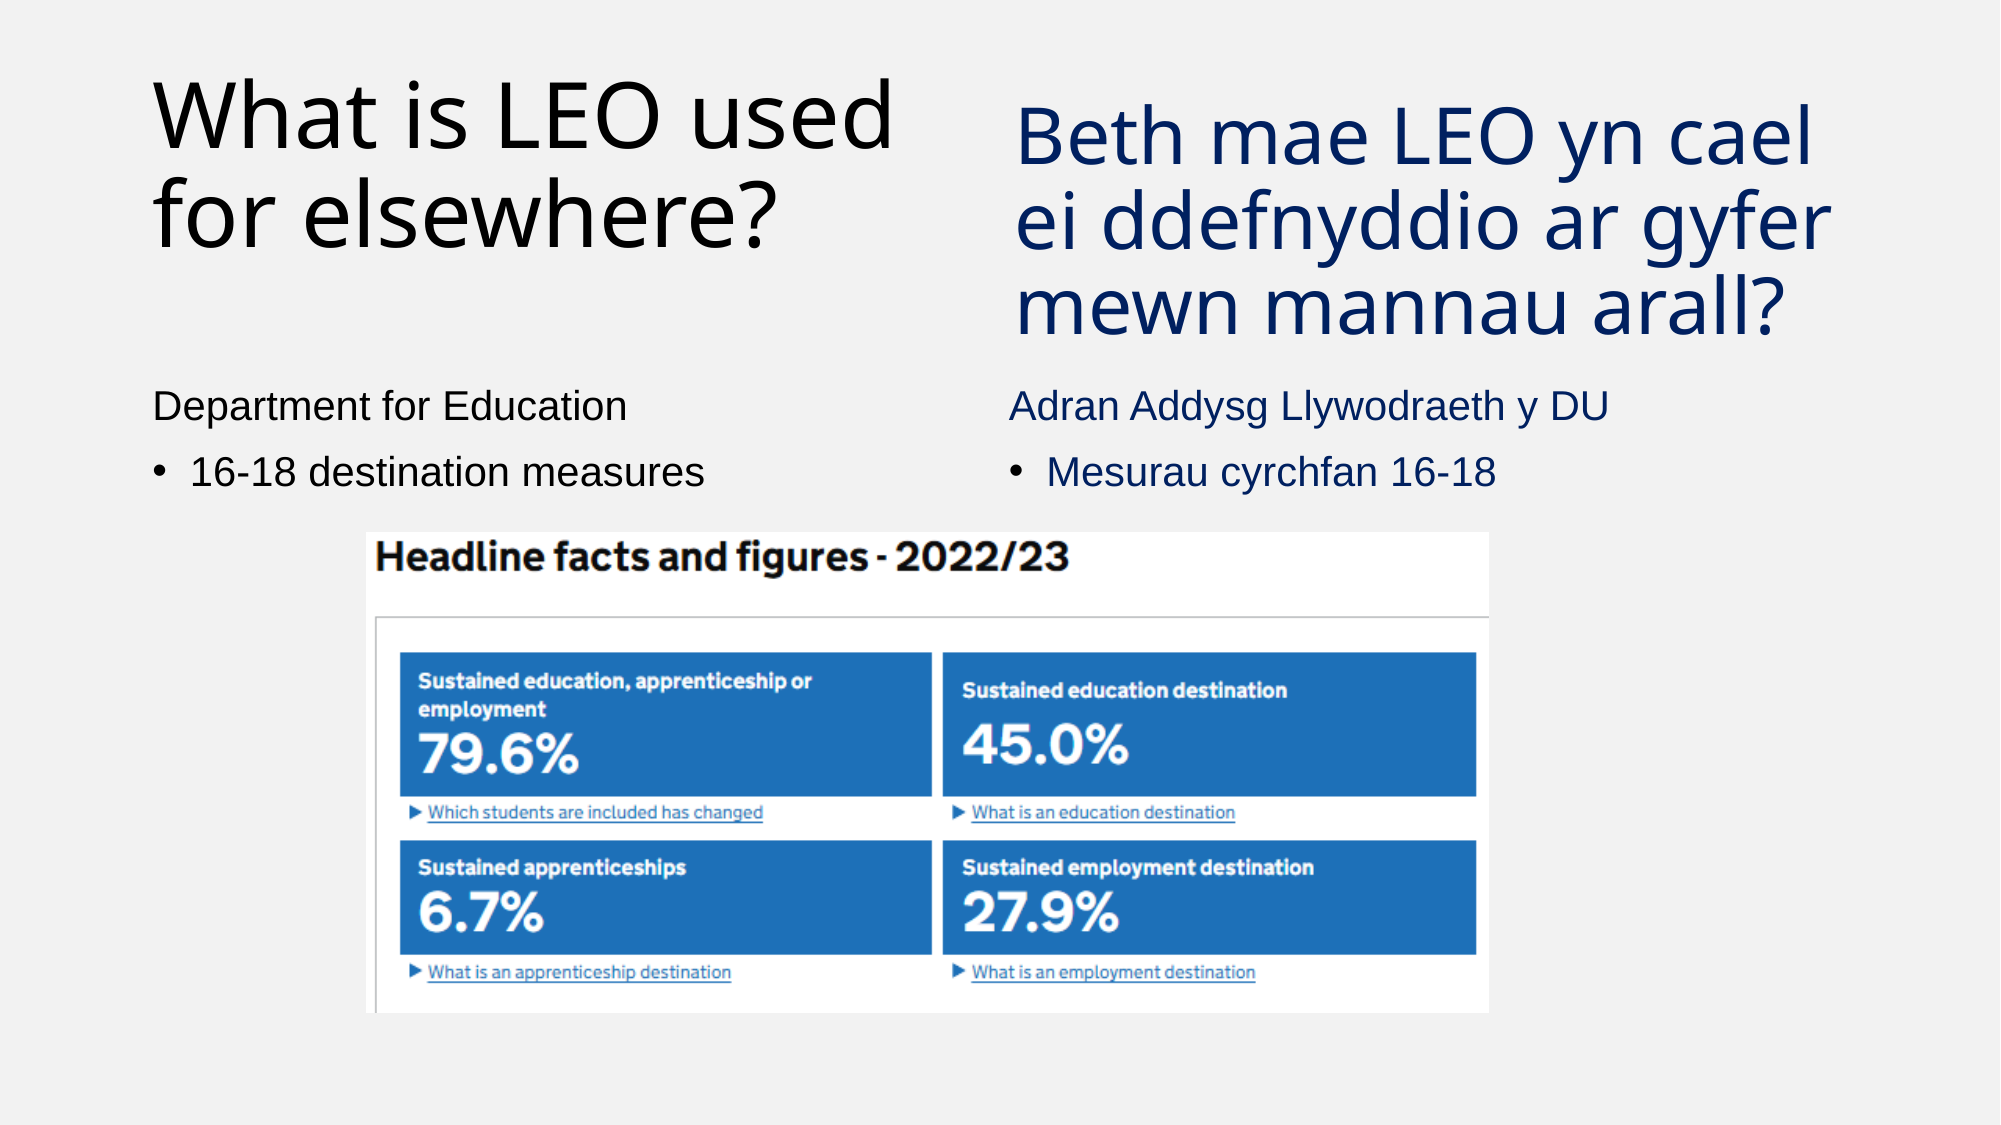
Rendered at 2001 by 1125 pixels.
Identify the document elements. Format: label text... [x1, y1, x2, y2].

text_box Adran Addysg Llywodraeth y DU Mesurau cyrchfan 16-18 [994, 376, 1851, 1091]
list Department for Education 16-18 destination measures [137, 376, 994, 1091]
title What is LEO used for elsewhere? [137, 59, 994, 278]
text_box Beth mae LEO yn cael ei ddefnyddio ar gyfer mewn mannau arall? [999, 58, 1857, 390]
